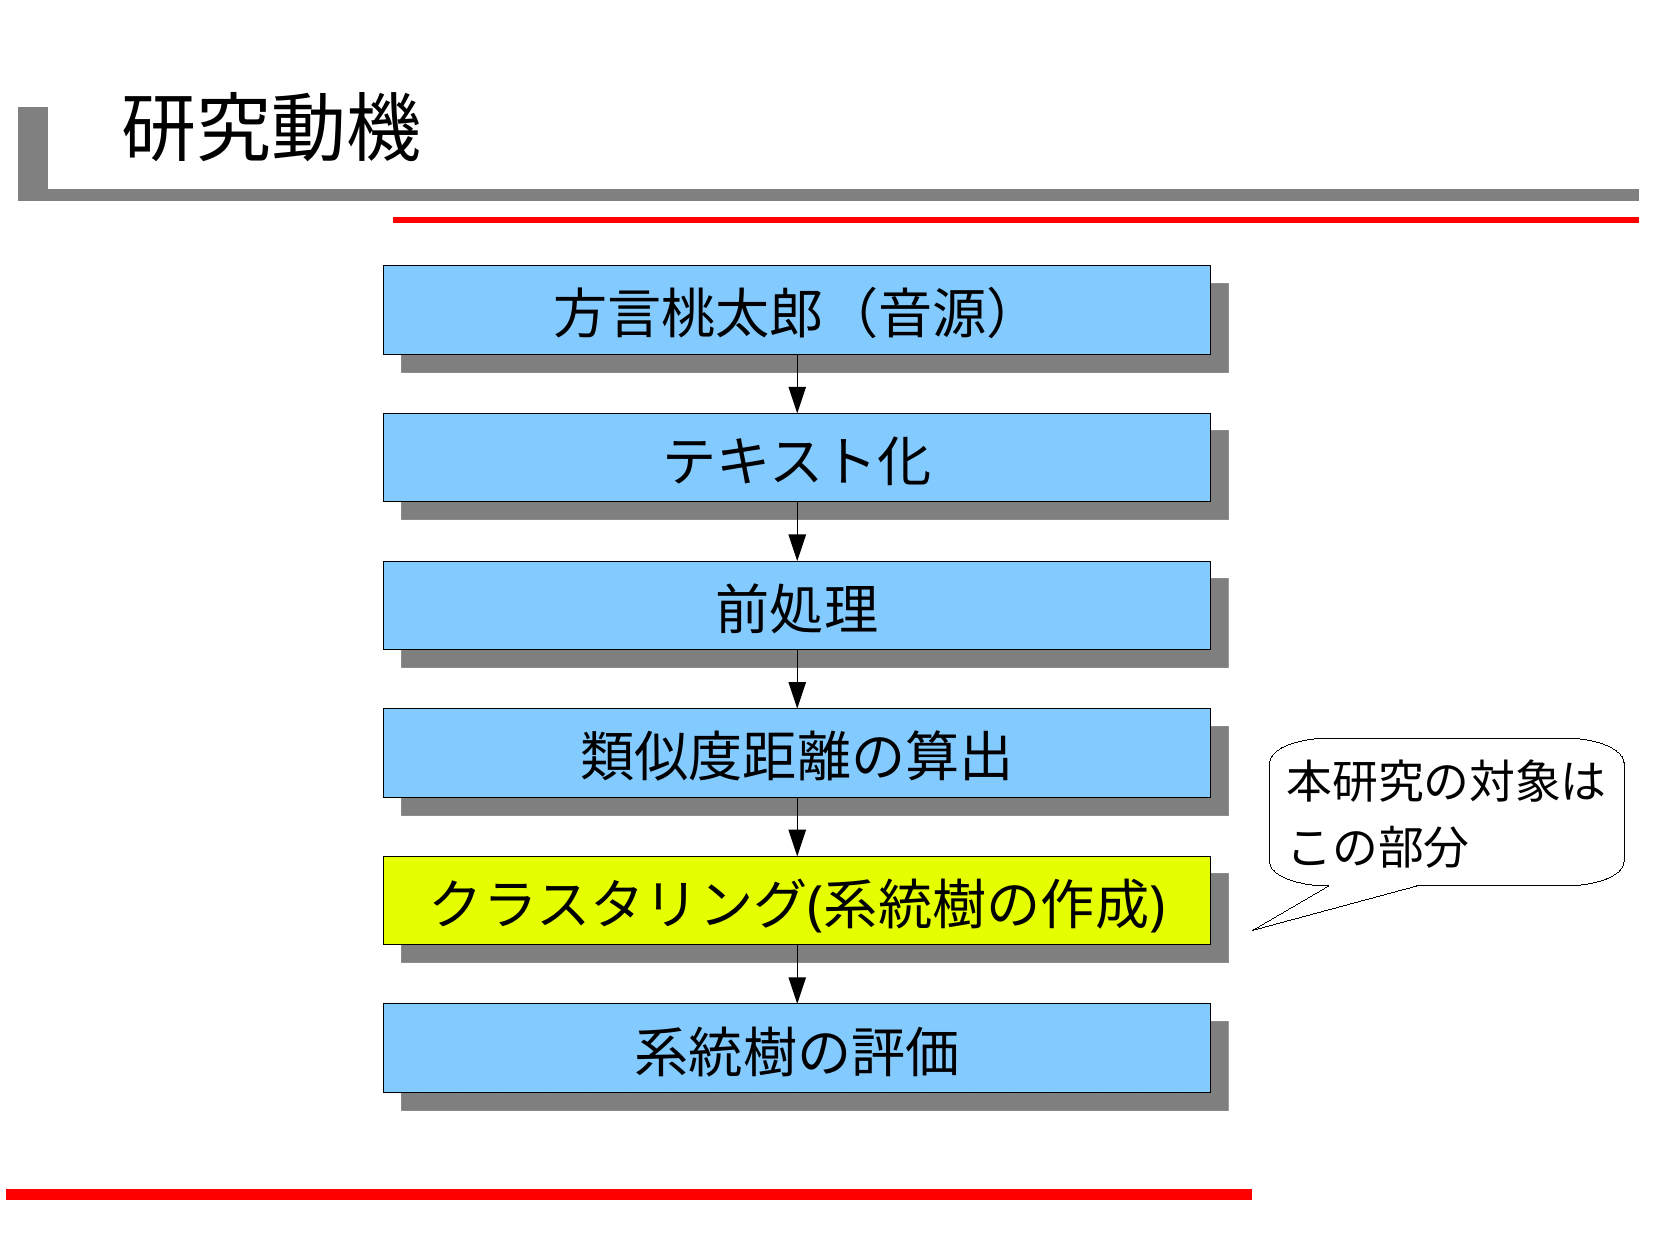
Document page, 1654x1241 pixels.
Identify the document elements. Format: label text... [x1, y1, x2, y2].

text_box 本研究の対象は この部分 [1252, 738, 1625, 931]
text_box 系統樹の評価 [383, 1003, 1211, 1093]
text_box 方言桃太郎（音源） [383, 265, 1211, 355]
title 研究動機 [121, 18, 1534, 226]
text_box 類似度距離の算出 [383, 708, 1211, 798]
text_box 前処理 [383, 561, 1211, 650]
text_box テキスト化 [383, 413, 1211, 502]
text_box クラスタリング(系統樹の作成) [383, 856, 1211, 945]
